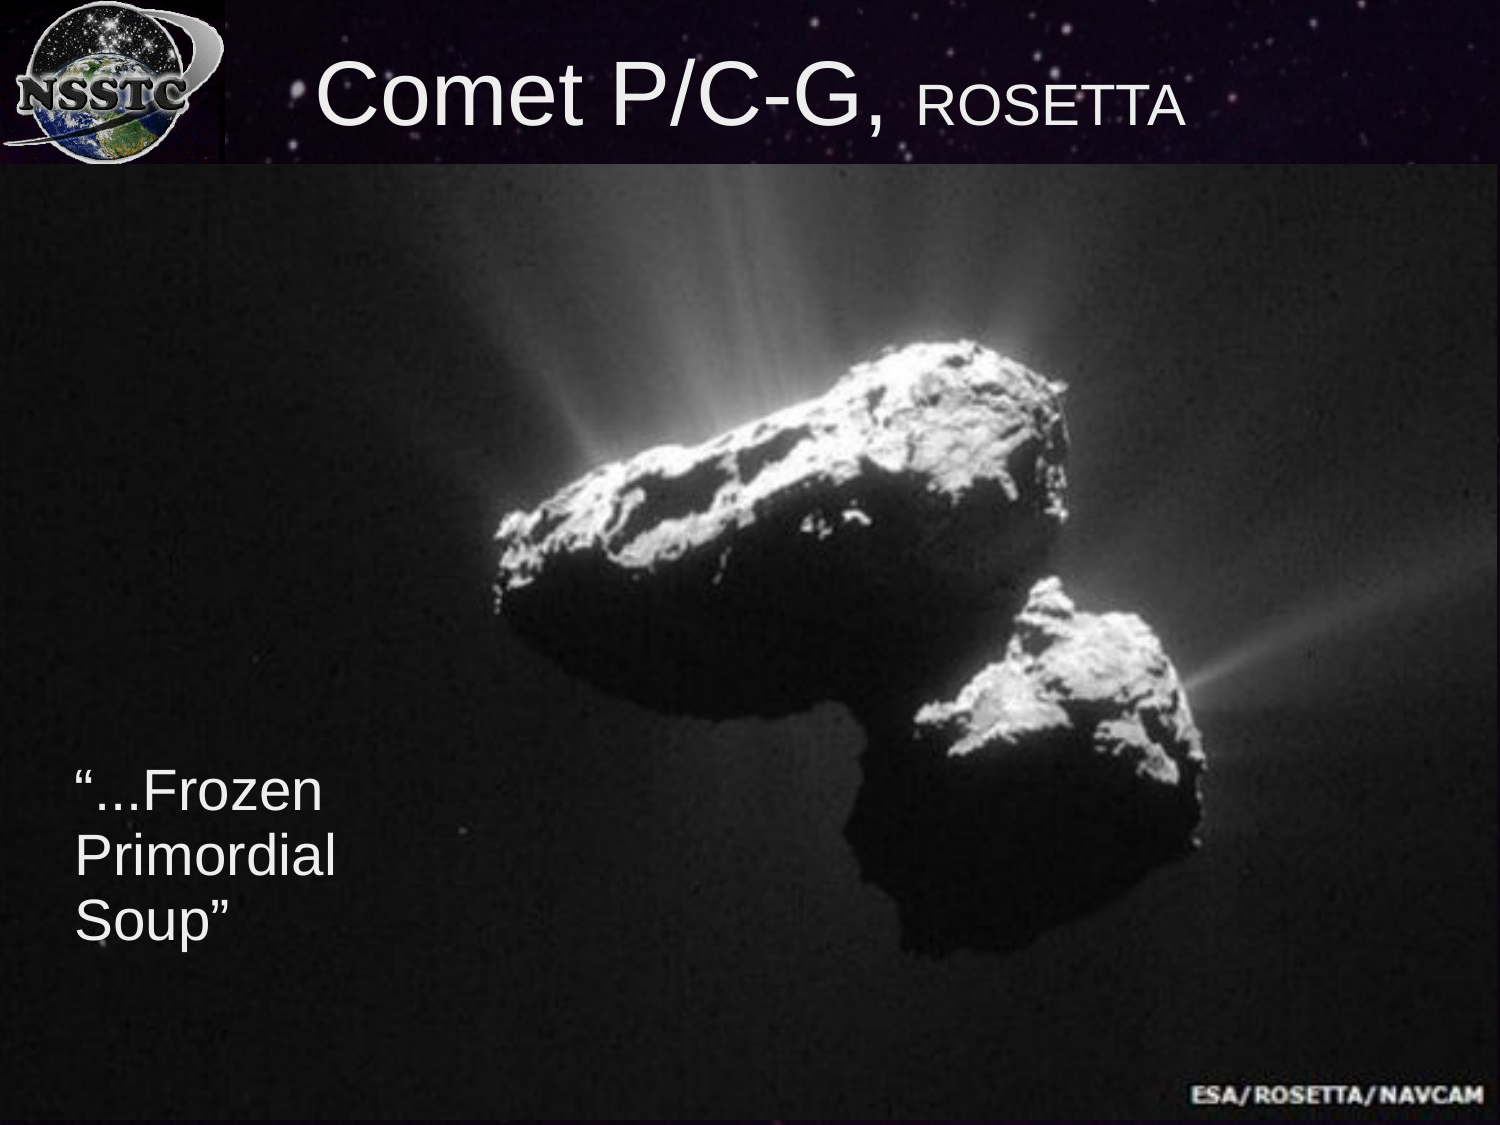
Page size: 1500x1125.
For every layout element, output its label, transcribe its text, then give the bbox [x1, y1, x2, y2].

title Comet P/C-G, ROSETTA [75, 0, 1425, 164]
text_box “...Frozen Primordial Soup” [60, 750, 496, 960]
picture [0, 0, 1500, 1125]
